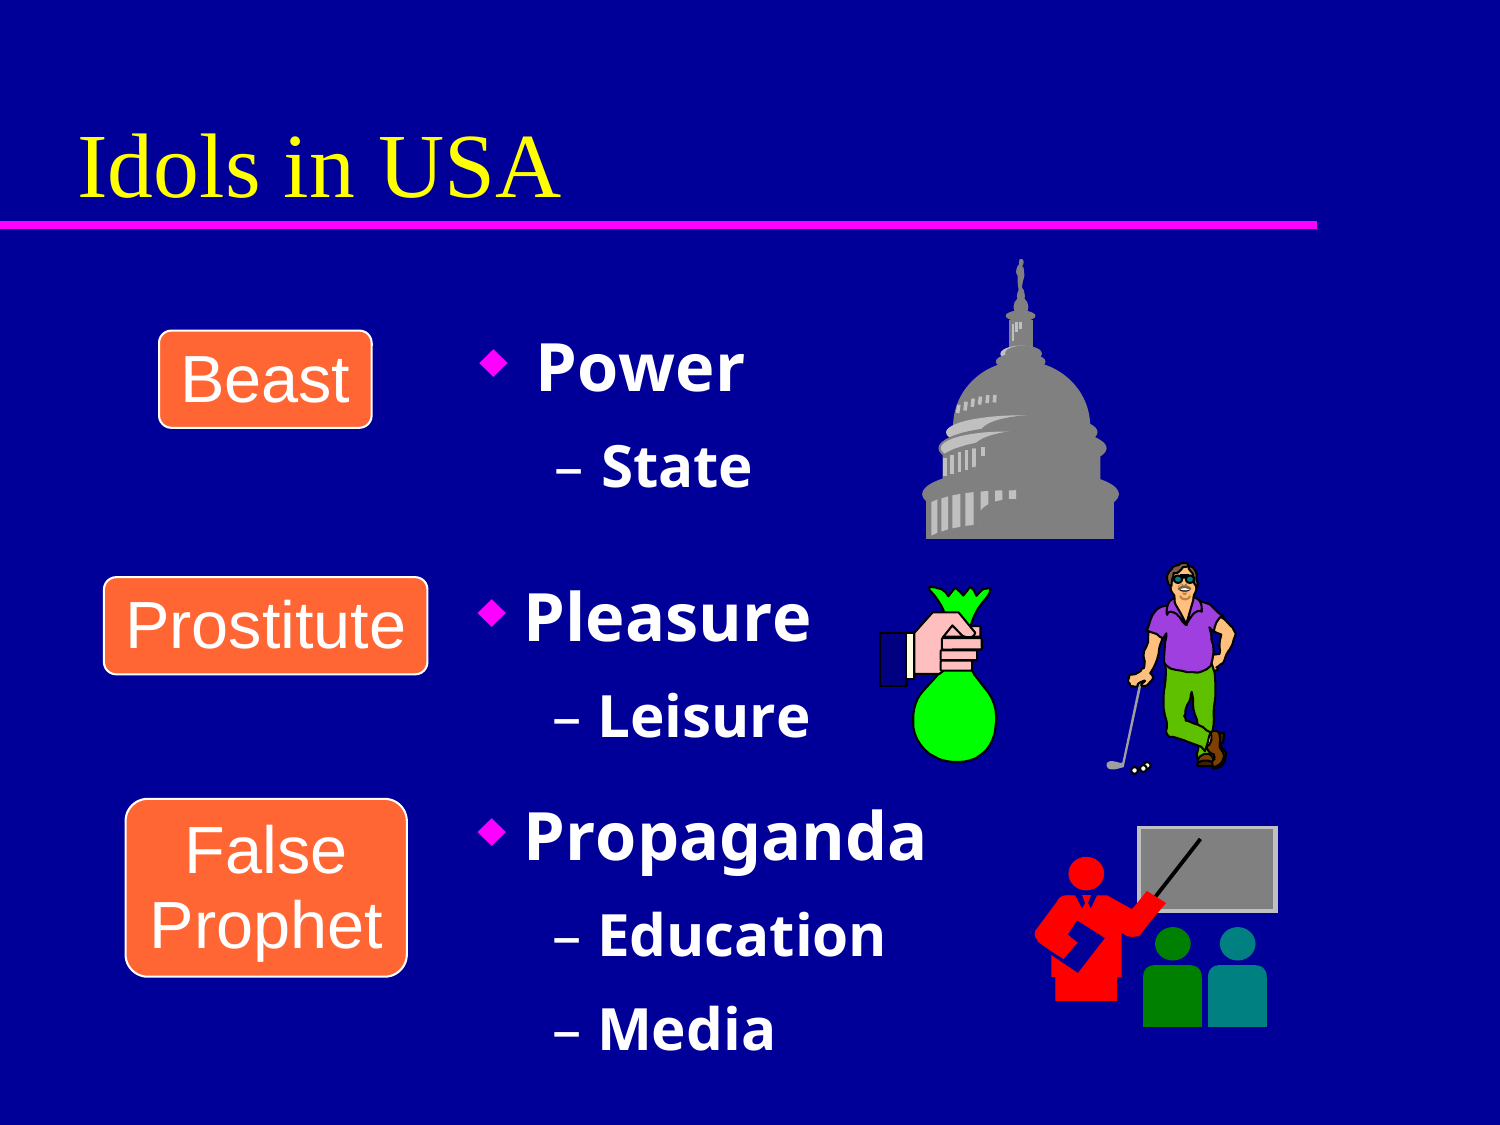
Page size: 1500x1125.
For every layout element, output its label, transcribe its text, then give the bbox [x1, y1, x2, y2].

text_box Beast [159, 330, 372, 428]
text_box Propaganda Education Media [462, 781, 976, 1075]
text_box [1106, 562, 1236, 770]
text_box [1131, 767, 1138, 774]
text_box False Prophet [125, 798, 407, 977]
text_box [880, 586, 997, 762]
text_box [1140, 762, 1151, 772]
picture [1031, 822, 1282, 1032]
text_box Pleasure Leisure [462, 562, 850, 763]
title Idols in USA [62, 43, 1338, 225]
text_box Prostitute [103, 577, 428, 675]
list Power State [464, 312, 918, 538]
picture [918, 256, 1124, 544]
